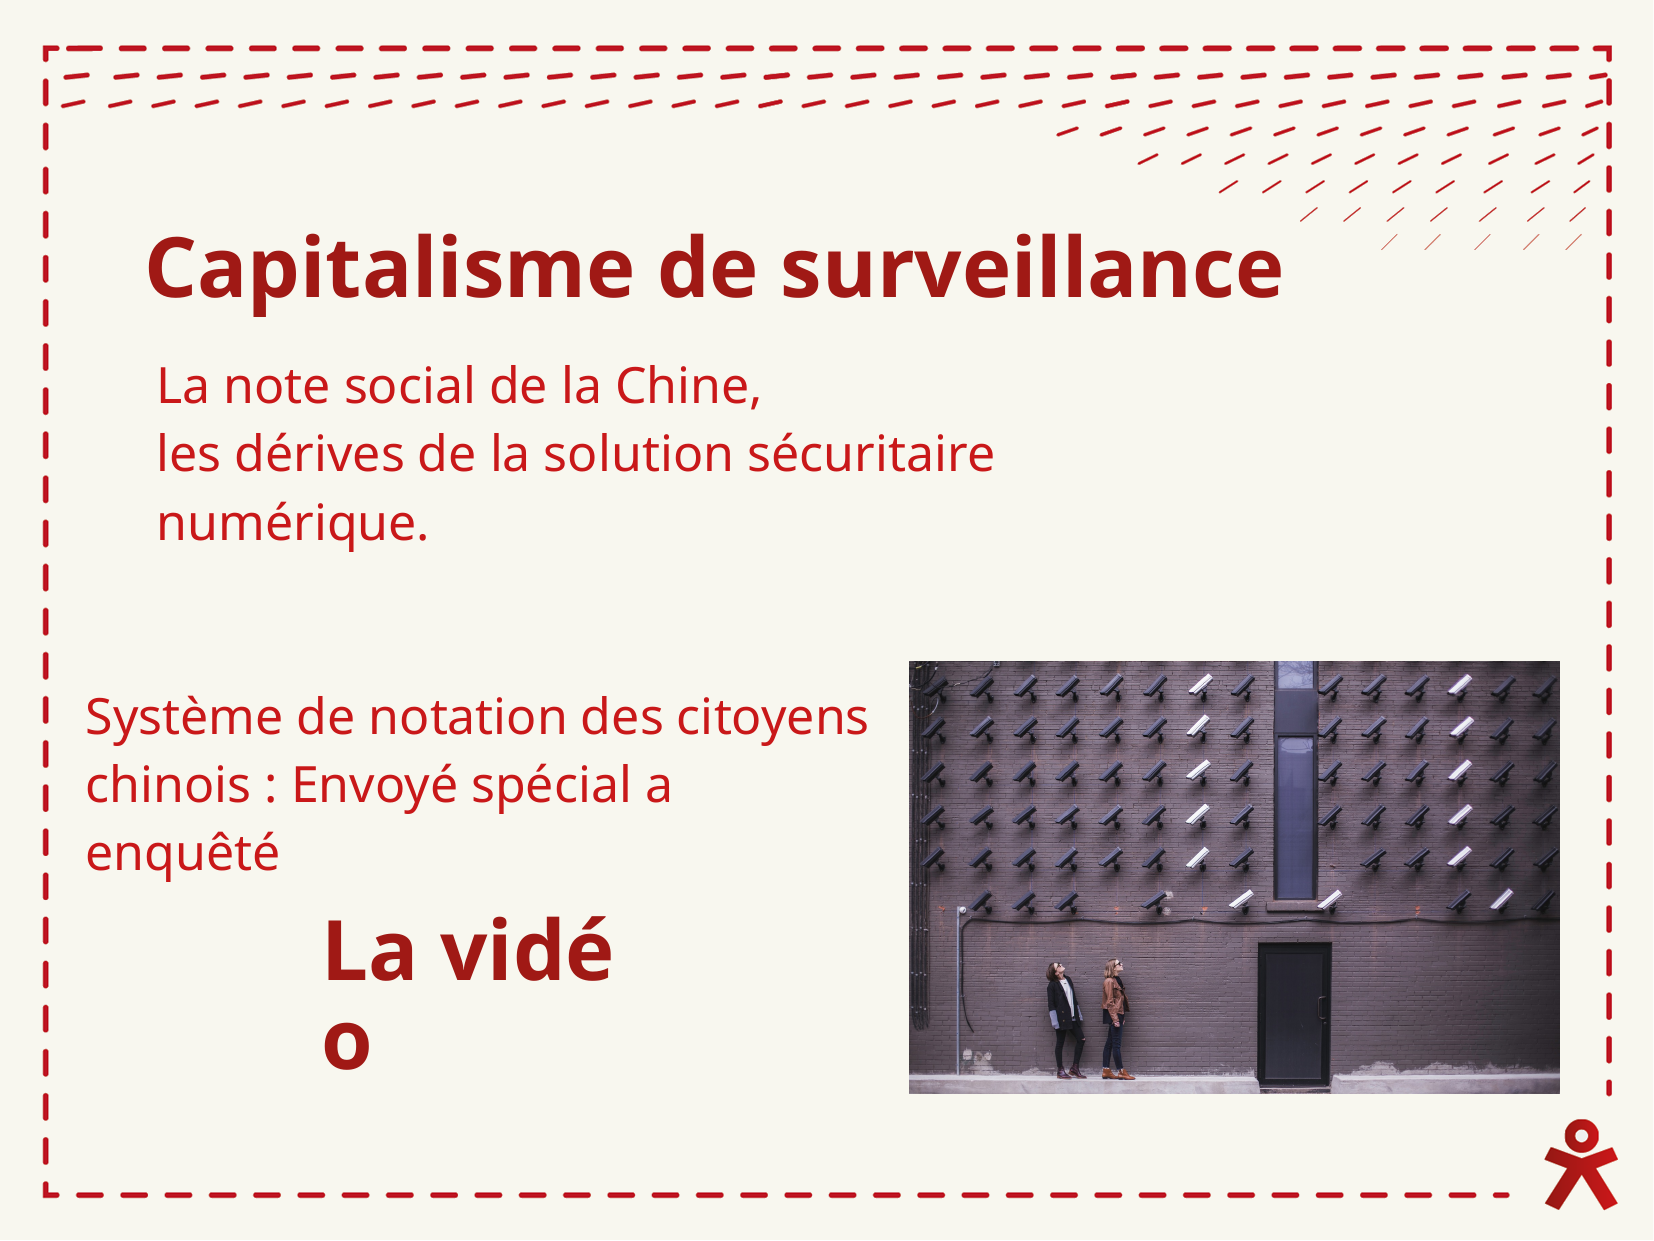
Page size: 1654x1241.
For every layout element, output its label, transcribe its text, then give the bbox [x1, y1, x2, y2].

text_box La vidéo [307, 888, 674, 1010]
picture [0, 0, 1654, 1240]
text_box La note social de la Chine, les dérives de la solution sécuritaire numérique. [141, 342, 1258, 491]
text_box Capitalisme de surveillance [129, 200, 1323, 327]
text_box Système de notation des citoyens chinois : Envoyé spécial a enquêté [70, 673, 886, 888]
